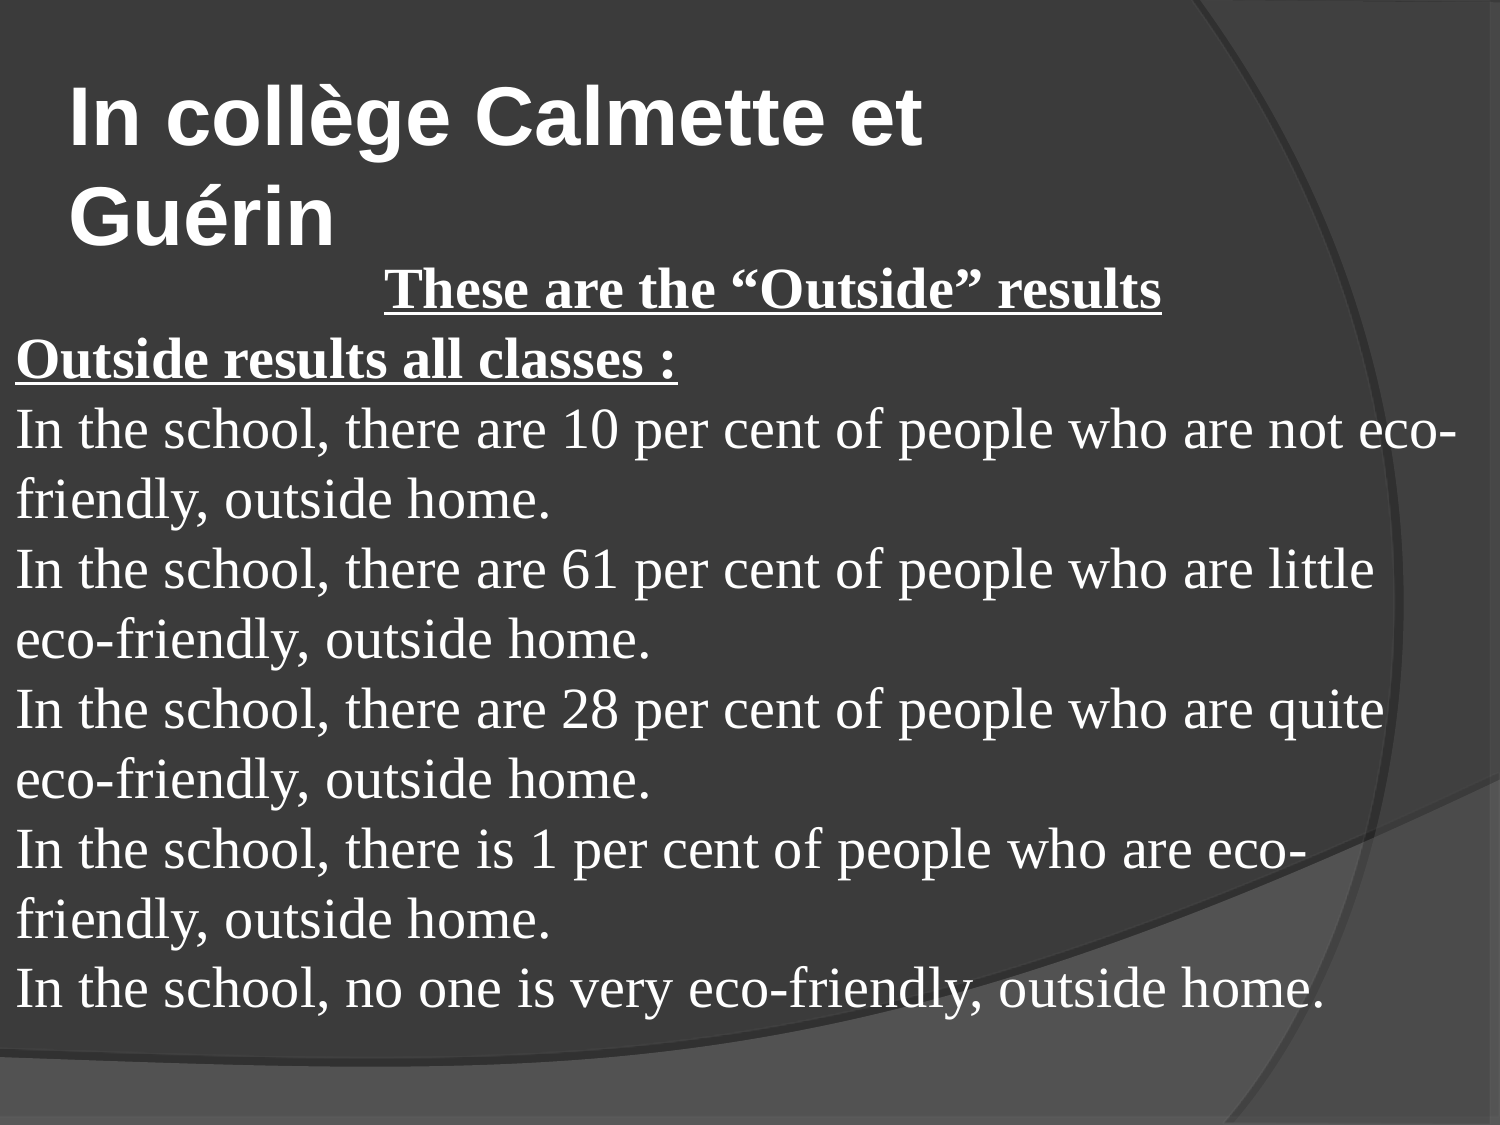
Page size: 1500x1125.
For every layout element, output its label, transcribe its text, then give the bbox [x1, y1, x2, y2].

text_box In collège Calmette et Guérin [53, 55, 1034, 172]
text_box These are the “Outside” results Outside results all classes : In the school, there are 10 per cent of people who are not eco-friendly, outside home. In the school, there are 61 per cent of people who are little eco-friendly, outside home. In the school, there are 28 per cent of people who are quite eco-friendly, outside home. In the school, there is 1 per cent of people who are eco-friendly, outside home. In the school, no one is very eco-friendly, outside home. [0, 172, 1500, 1027]
